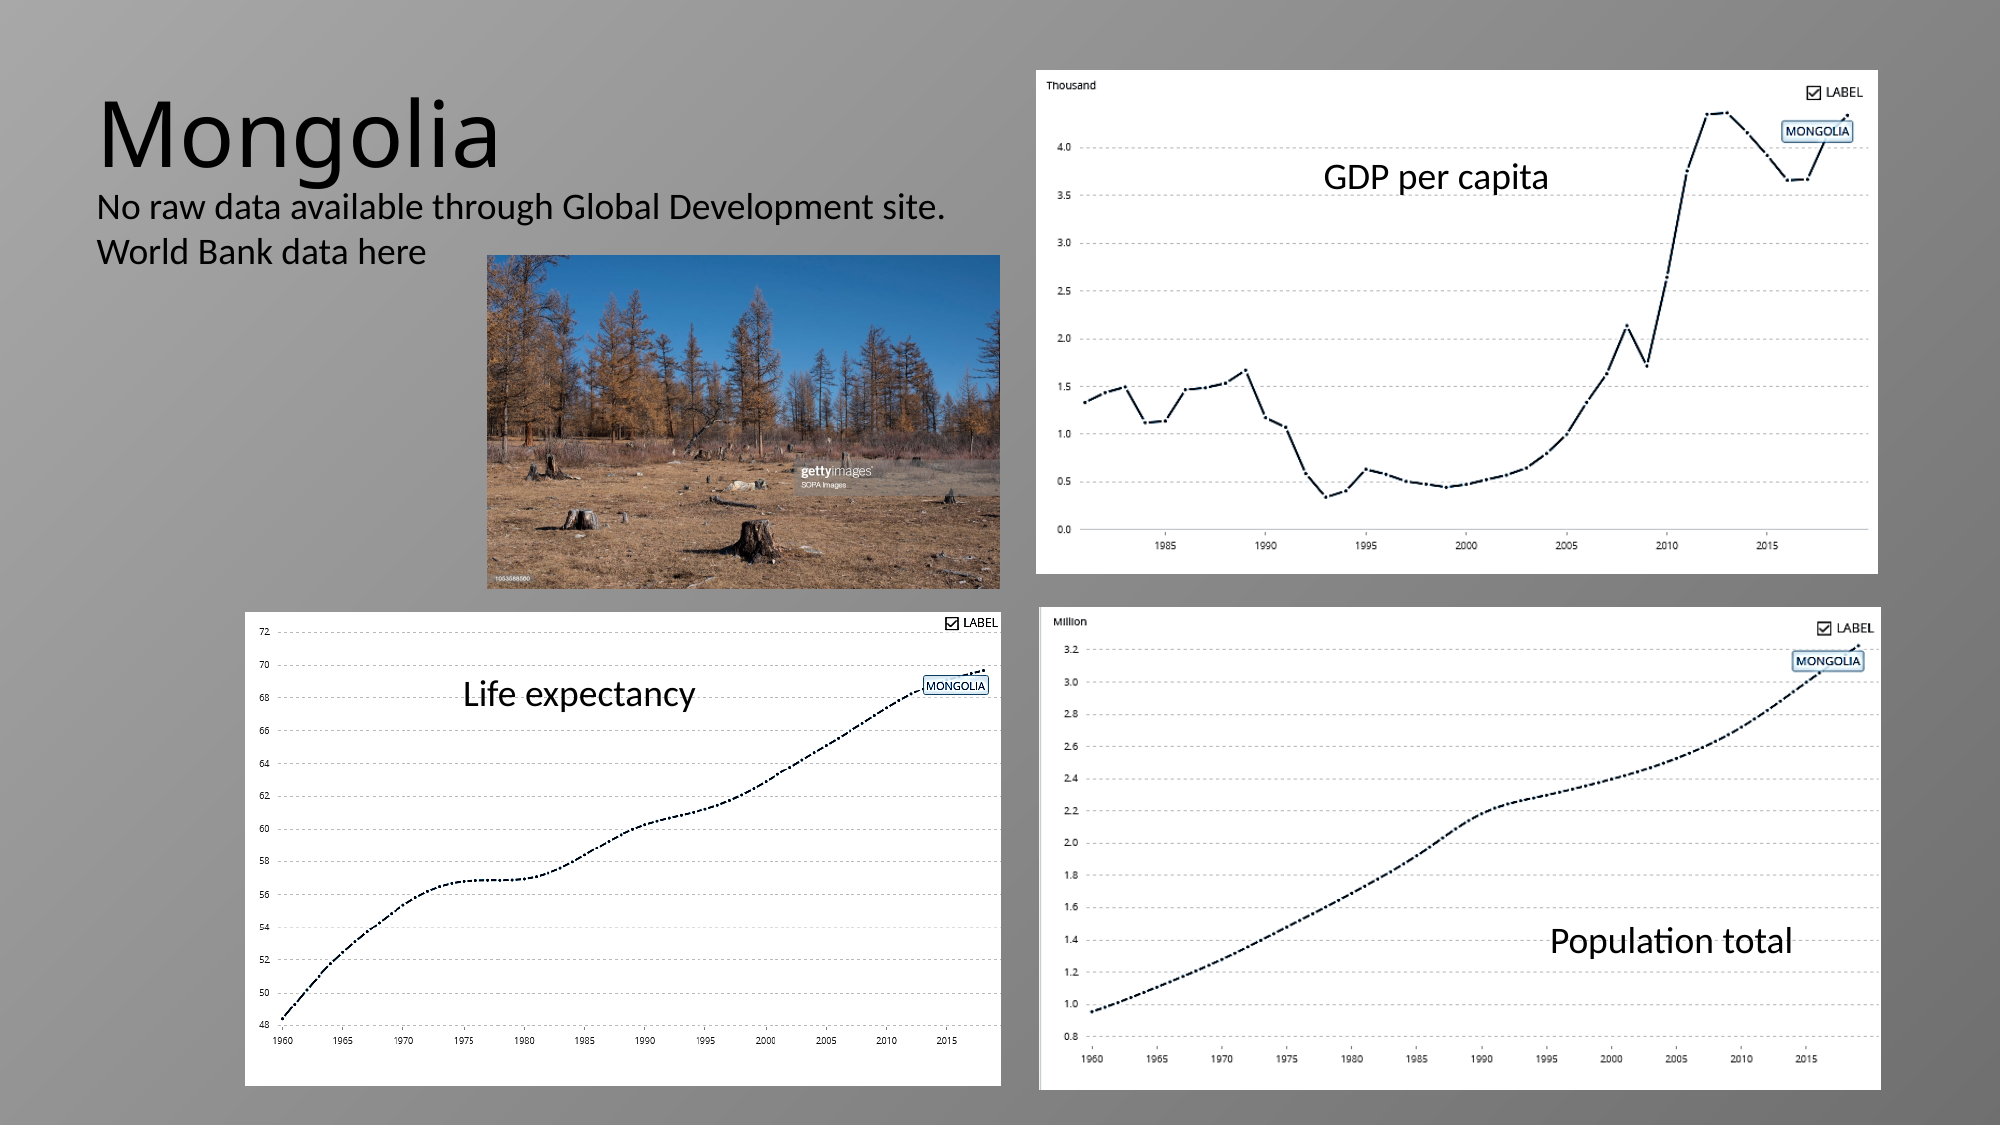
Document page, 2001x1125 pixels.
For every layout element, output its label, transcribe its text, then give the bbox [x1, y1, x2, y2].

text_box Life expectancy [448, 660, 715, 722]
picture [487, 255, 1000, 589]
picture [245, 612, 1001, 1086]
text_box No raw data available through Global Development site. World Bank data here [81, 174, 973, 281]
text_box Population total [1534, 908, 1821, 969]
title Mongolia [81, 70, 544, 174]
picture [1039, 607, 1881, 1091]
picture [1036, 70, 1878, 574]
text_box GDP per capita [1308, 144, 1568, 205]
